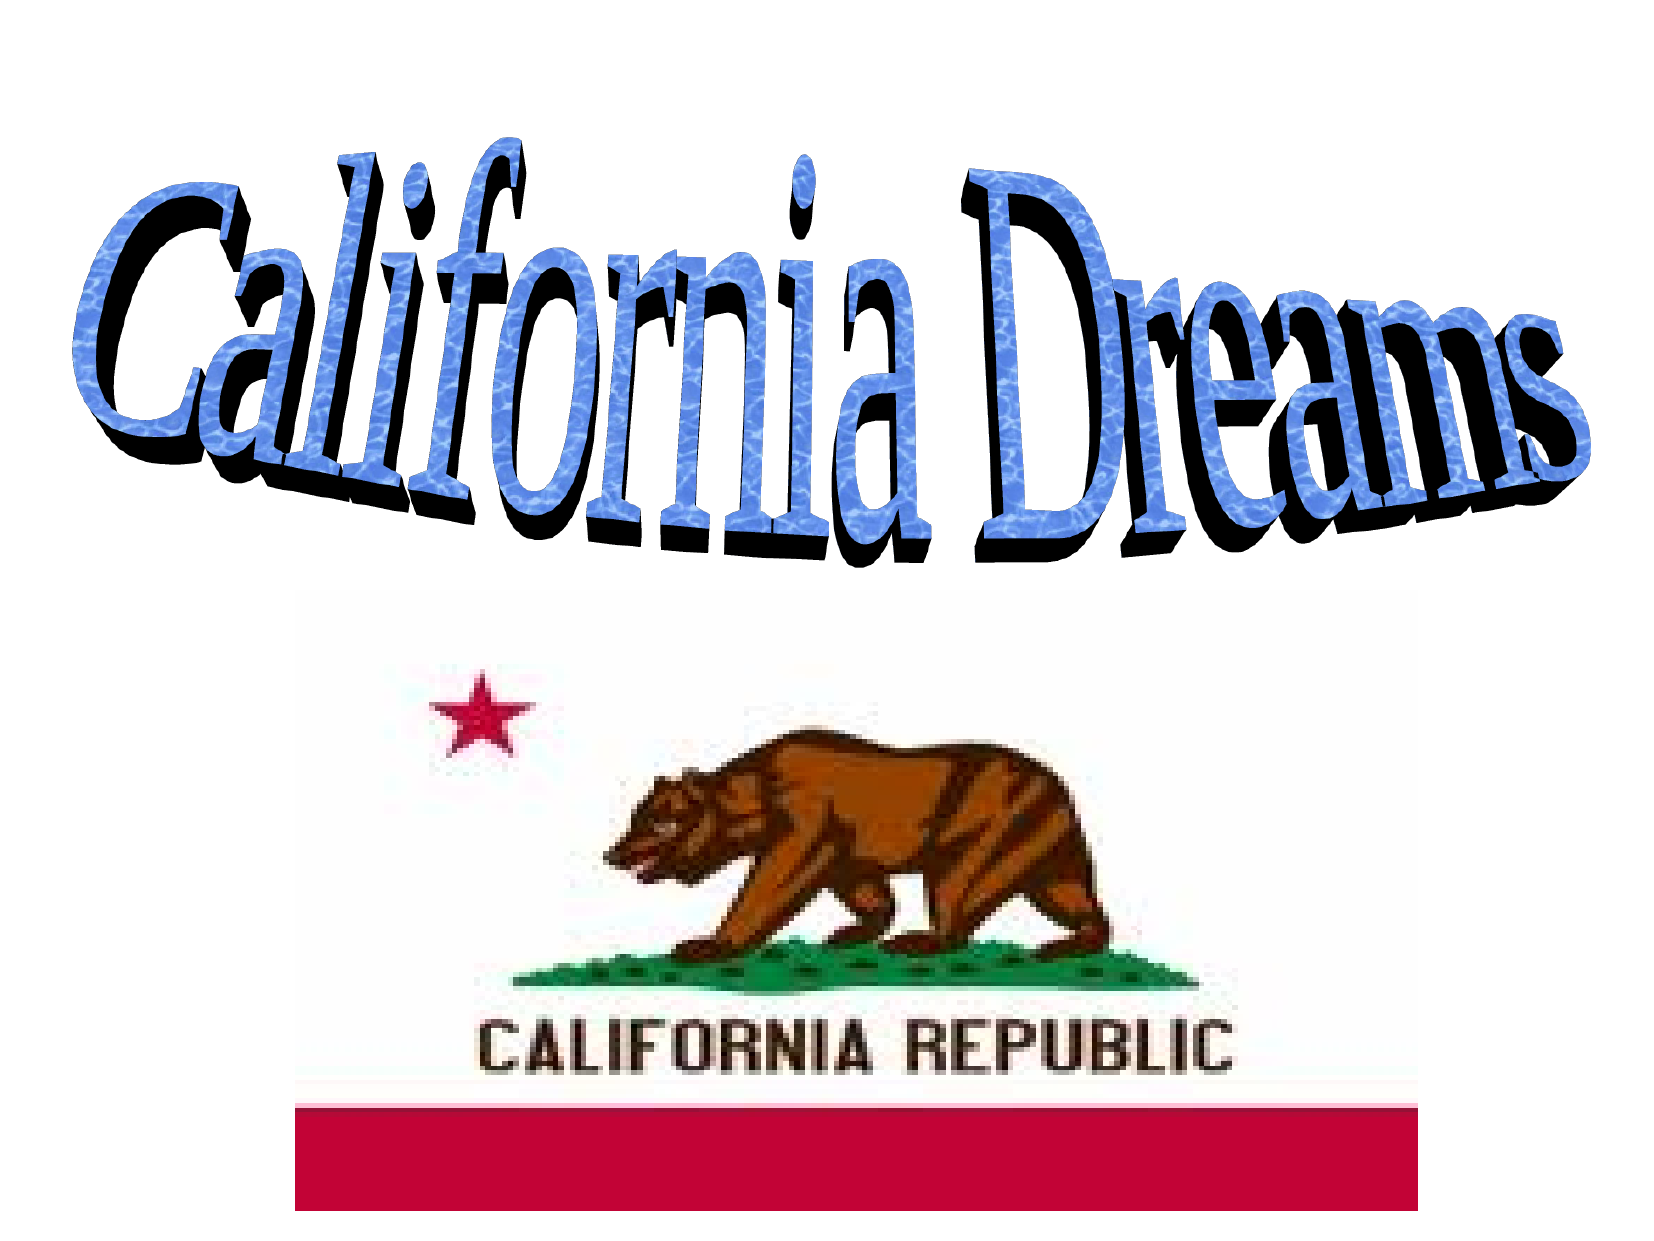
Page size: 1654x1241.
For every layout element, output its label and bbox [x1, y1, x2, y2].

picture [295, 590, 1418, 1211]
